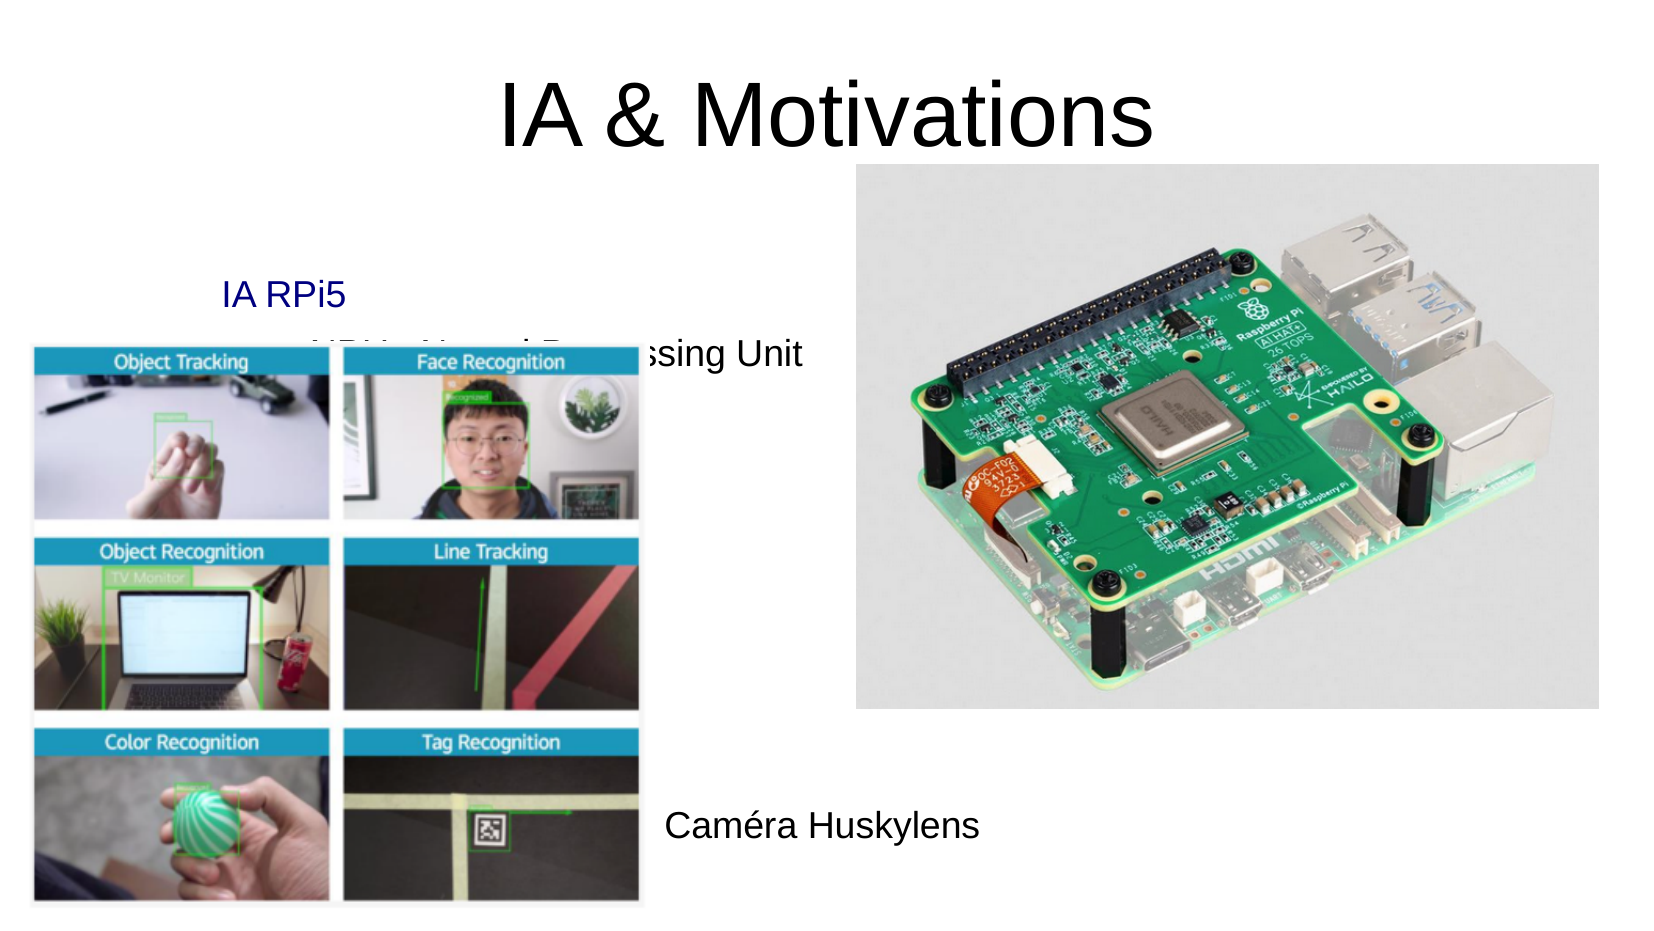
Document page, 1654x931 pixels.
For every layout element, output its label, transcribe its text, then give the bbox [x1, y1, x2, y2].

picture [856, 164, 1599, 709]
text_box Caméra Huskylens [649, 797, 1004, 857]
text_box IA RPi5 [206, 265, 362, 323]
title IA & Motivations [82, 37, 1571, 193]
text_box NPU : Neural Processing Unit [295, 324, 827, 384]
picture [19, 341, 650, 916]
